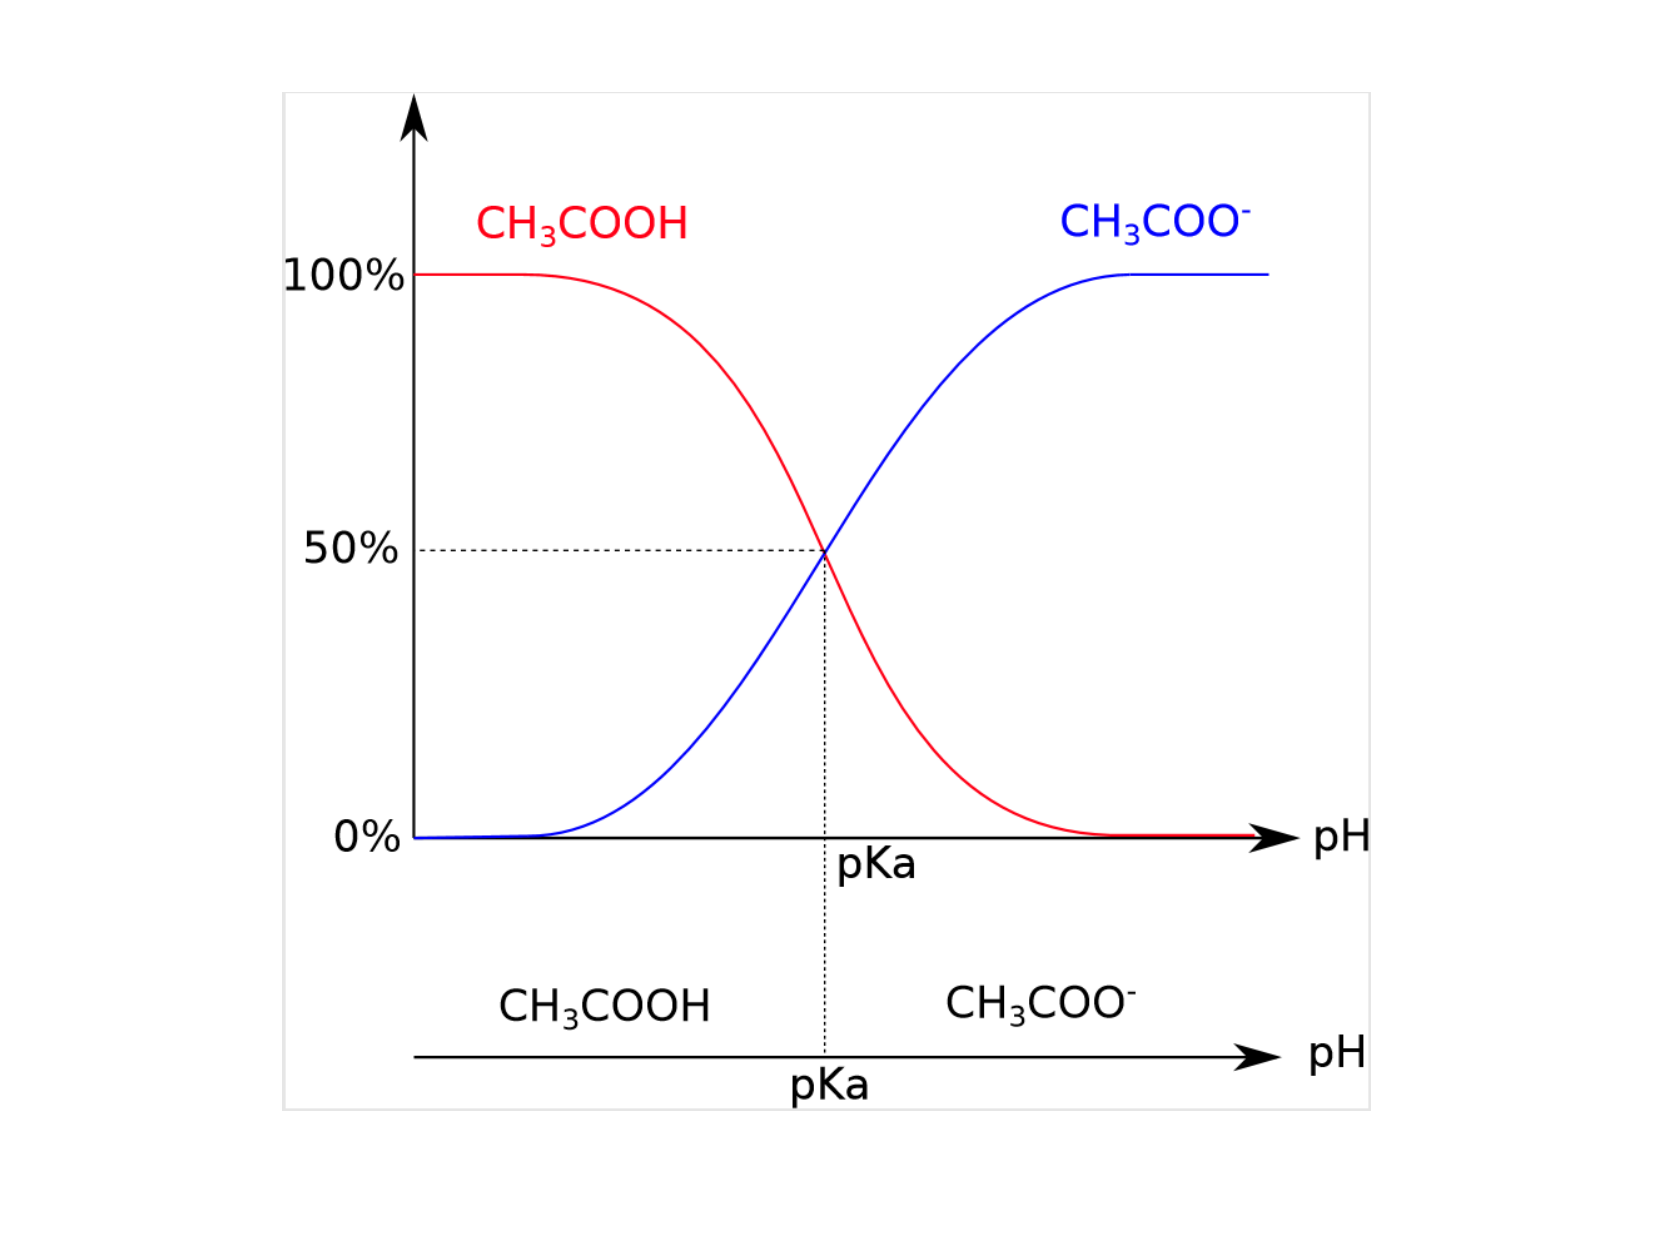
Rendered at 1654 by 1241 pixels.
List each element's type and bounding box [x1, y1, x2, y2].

picture [282, 92, 1371, 1111]
